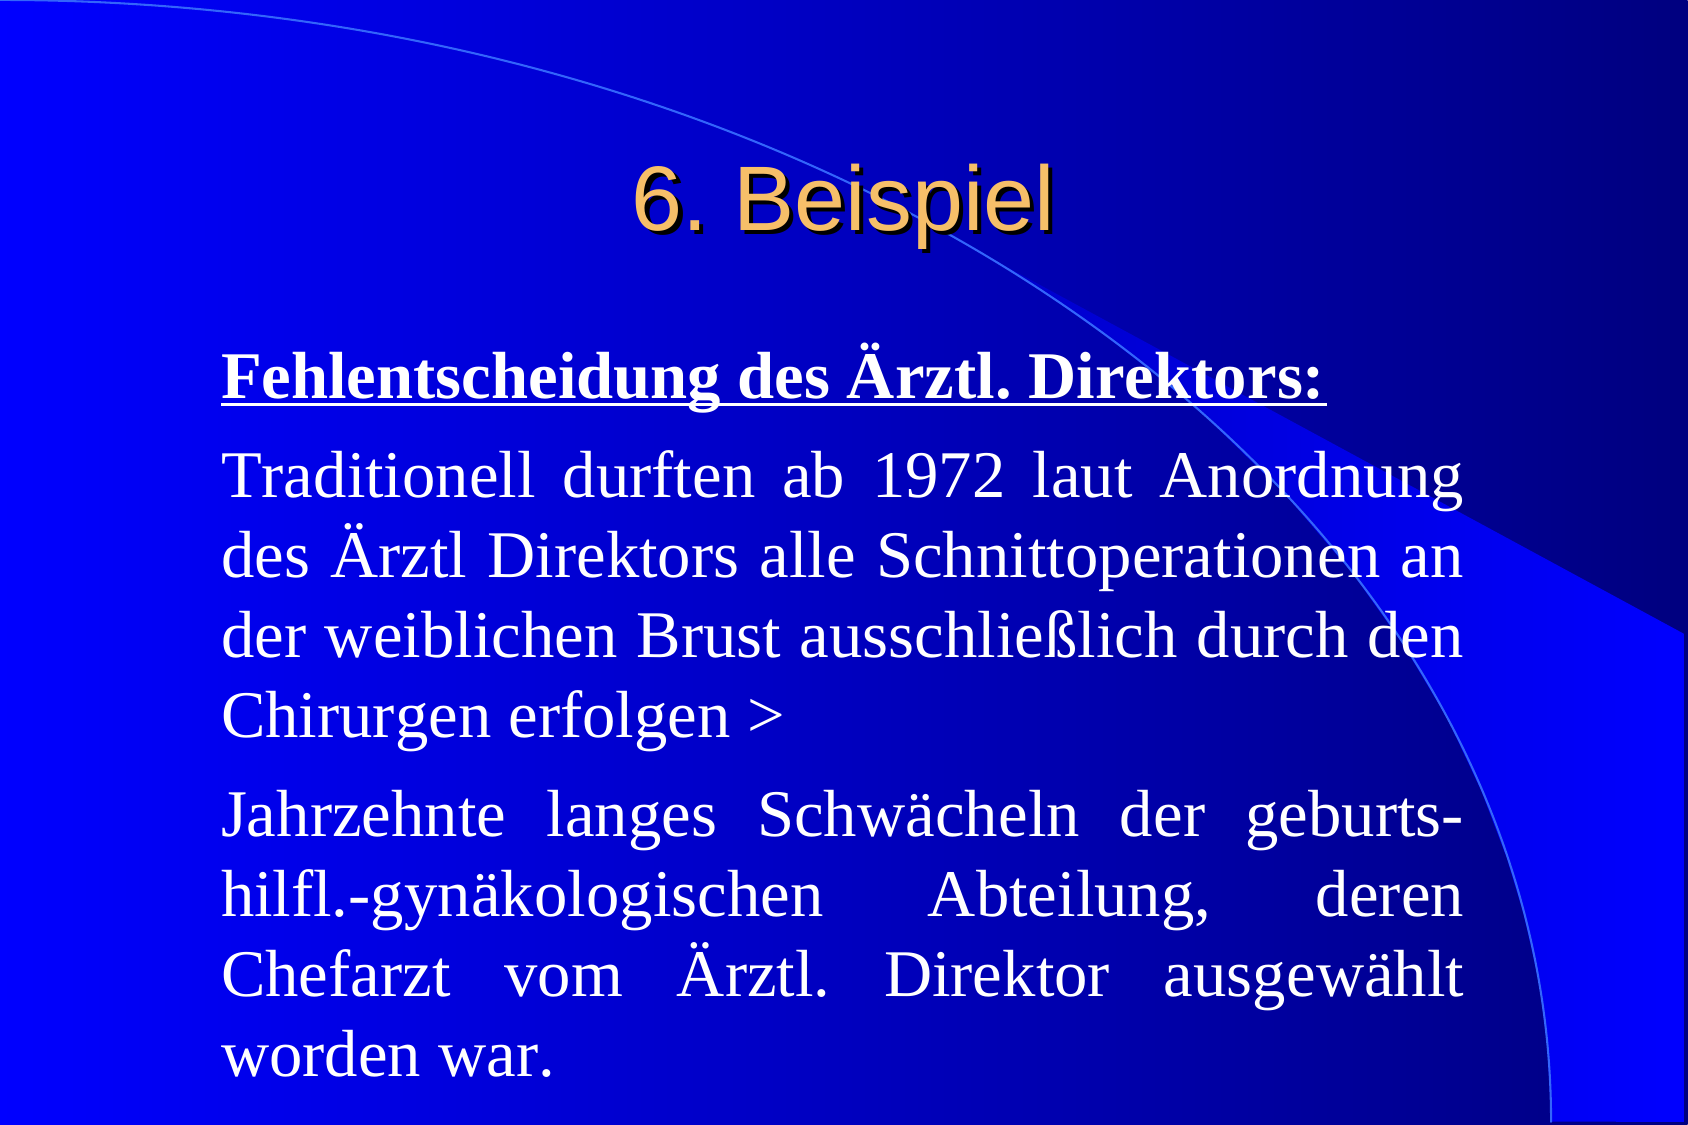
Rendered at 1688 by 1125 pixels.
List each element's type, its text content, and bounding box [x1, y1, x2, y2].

text_box Fehlentscheidung des Ärztl. Direktors: Traditionell durften ab 1972 laut Anordnung des Ärztl Direktors alle Schnittoperationen an der weiblichen Brust ausschließlich durch den Chirurgen erfolgen > Jahrzehnte langes Schwächeln der geburts-hilfl.-gynäkologischen Abteilung, deren Chefarzt vom Ärztl. Direktor ausgewählt worden war. [206, 324, 1482, 1001]
text_box 6. Beispiel [206, 99, 1482, 288]
